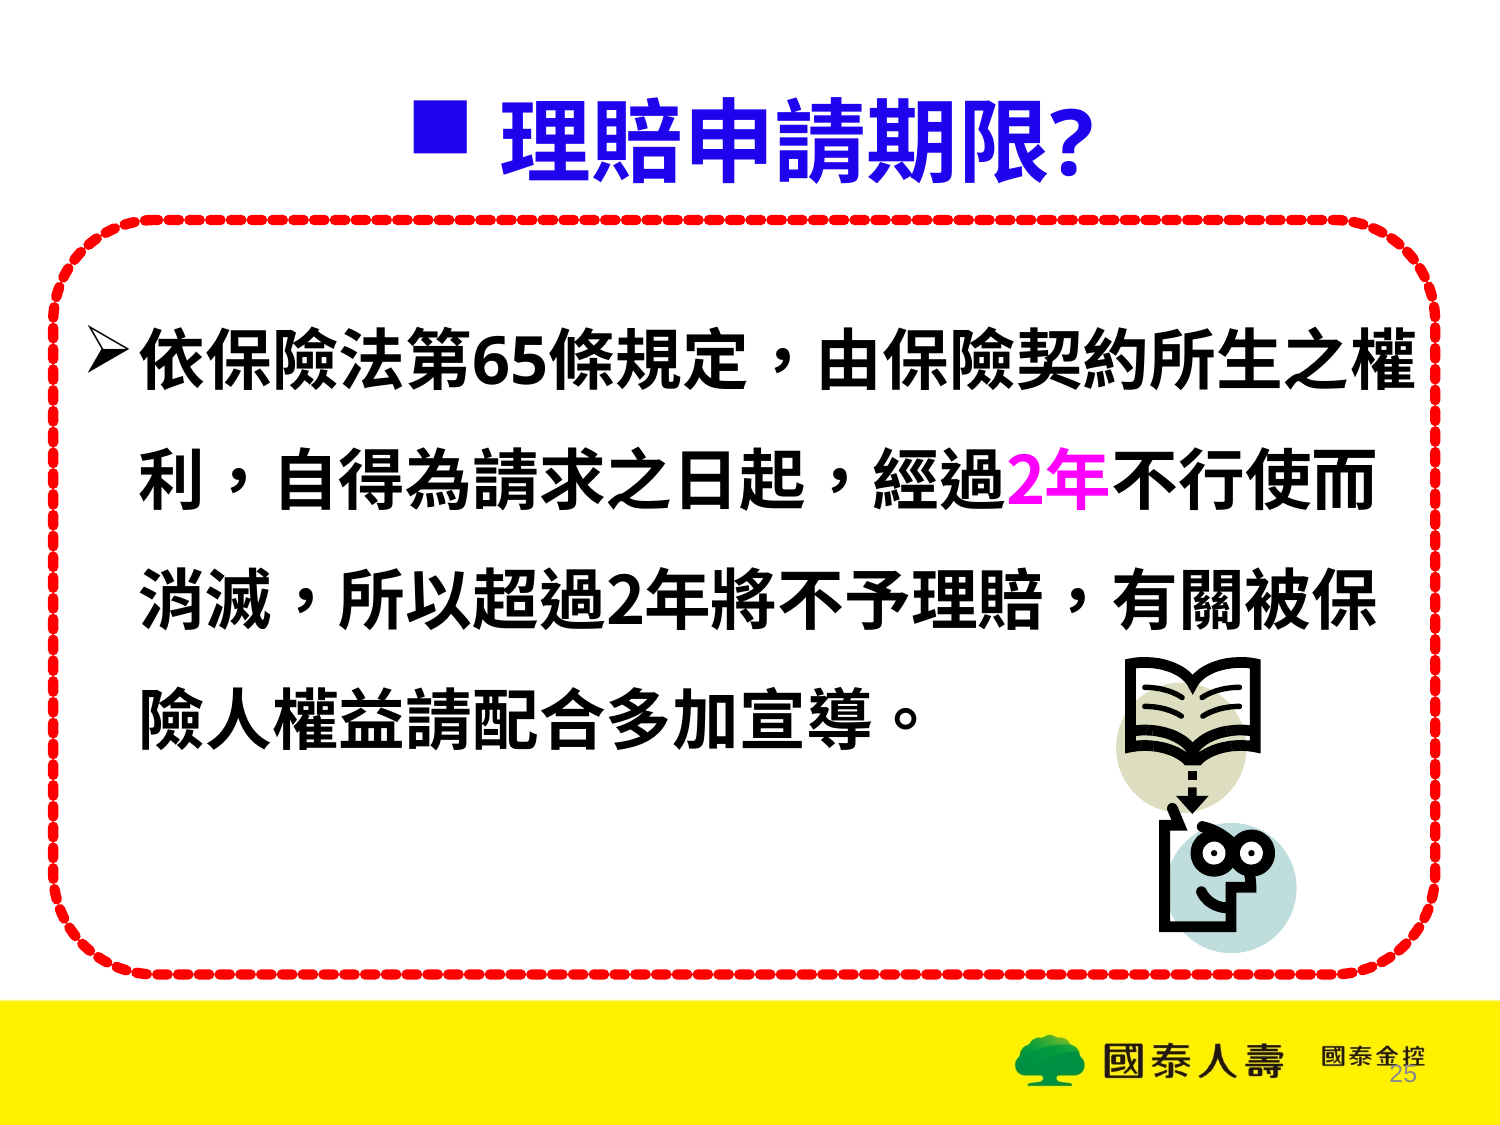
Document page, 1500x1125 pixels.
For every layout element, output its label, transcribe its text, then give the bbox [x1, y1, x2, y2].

title 理賠申請期限? [75, 45, 1426, 233]
text_box <編號> [1074, 1042, 1426, 1103]
list 依保險法第65條規定，由保險契約所生之權利，自得為請求之日起，經過2年不行使而消滅，所以超過2年將不予理賠，有關被保險人權益請配合多加宣導。 [75, 262, 1426, 799]
picture [0, 0, 1500, 1125]
title 理賠申請期限? [118, 222, 1370, 233]
